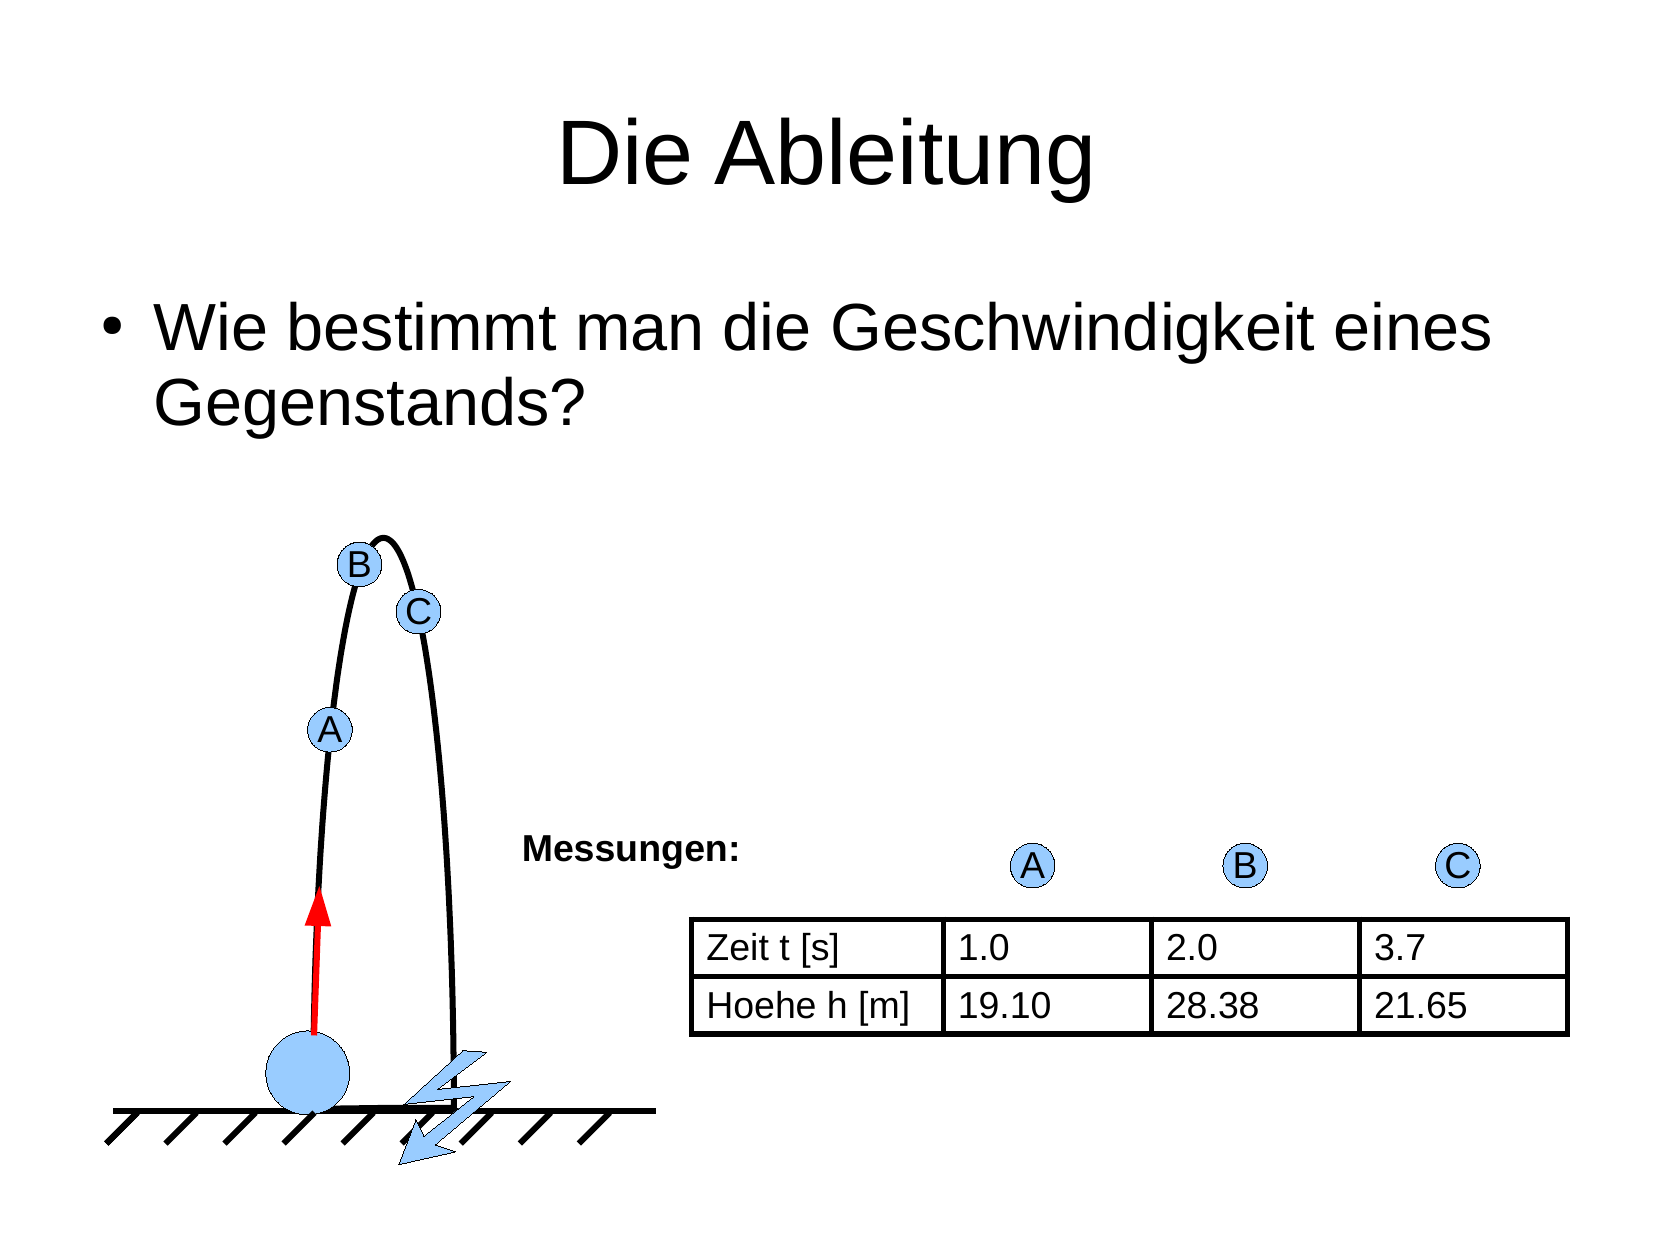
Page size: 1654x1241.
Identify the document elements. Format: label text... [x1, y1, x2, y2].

text_box B [337, 542, 382, 587]
table_header 3.7 [1362, 922, 1565, 974]
table_cell 19.10 [946, 979, 1149, 1031]
text_box C [1435, 843, 1481, 888]
text_box [265, 537, 511, 1165]
table_header Zeit t [s] [694, 922, 941, 974]
table_header 2.0 [1154, 922, 1357, 974]
table_cell 28.38 [1154, 979, 1357, 1031]
list Wie bestimmt man die Geschwindigkeit eines Gegenstands? [82, 290, 1571, 1094]
text_box A [307, 707, 353, 753]
title Die Ableitung [82, 56, 1571, 250]
table_header 1.0 [946, 922, 1149, 974]
text_box B [1222, 843, 1268, 888]
text_box C [396, 589, 441, 634]
text_box Messungen: [507, 820, 842, 877]
table_cell 21.65 [1362, 979, 1565, 1031]
table_cell Hoehe h [m] [694, 979, 941, 1031]
text_box A [1010, 843, 1055, 888]
